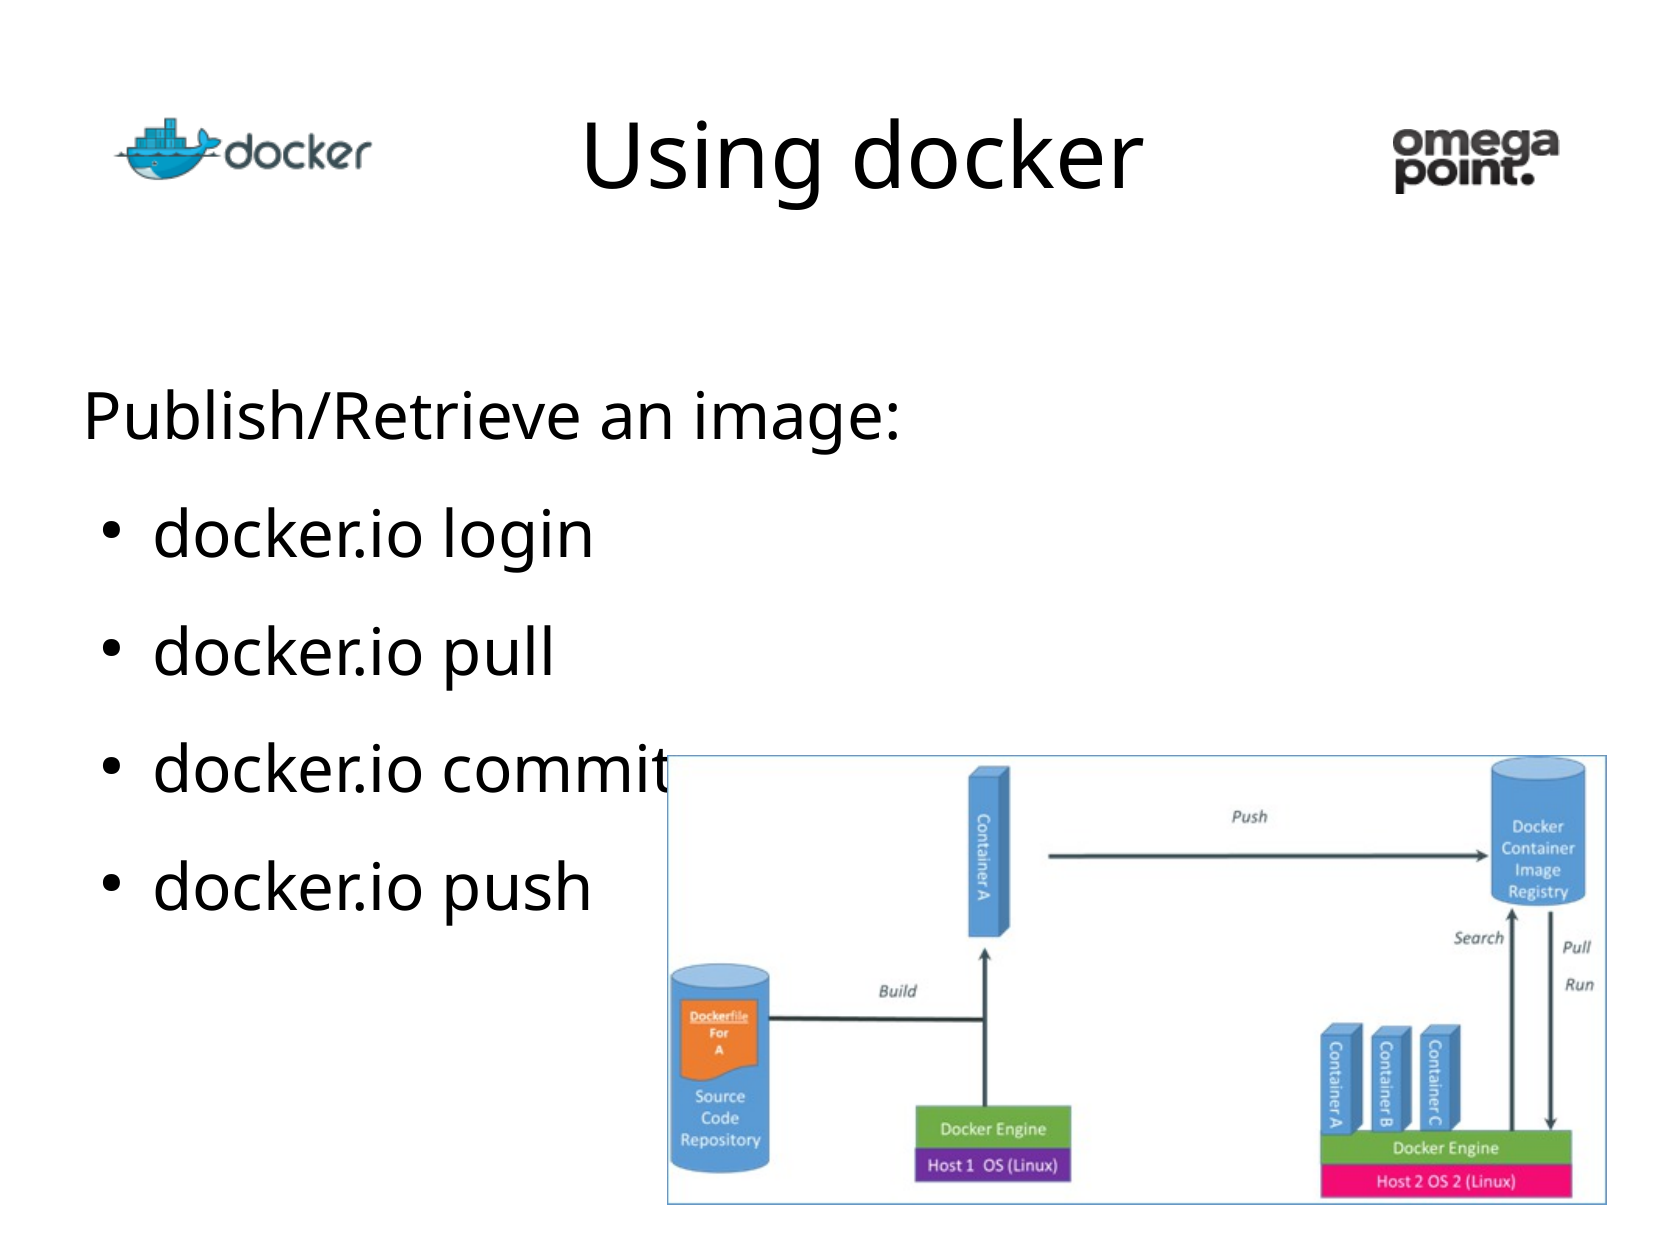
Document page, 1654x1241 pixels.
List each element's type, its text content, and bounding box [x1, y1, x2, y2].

picture [1393, 129, 1560, 194]
list Publish/Retrieve an image: docker.io login docker.io pull docker.io commit docker.io push [82, 369, 1571, 930]
title Using docker [82, 49, 1571, 257]
picture [667, 755, 1607, 1205]
picture [99, 94, 390, 204]
